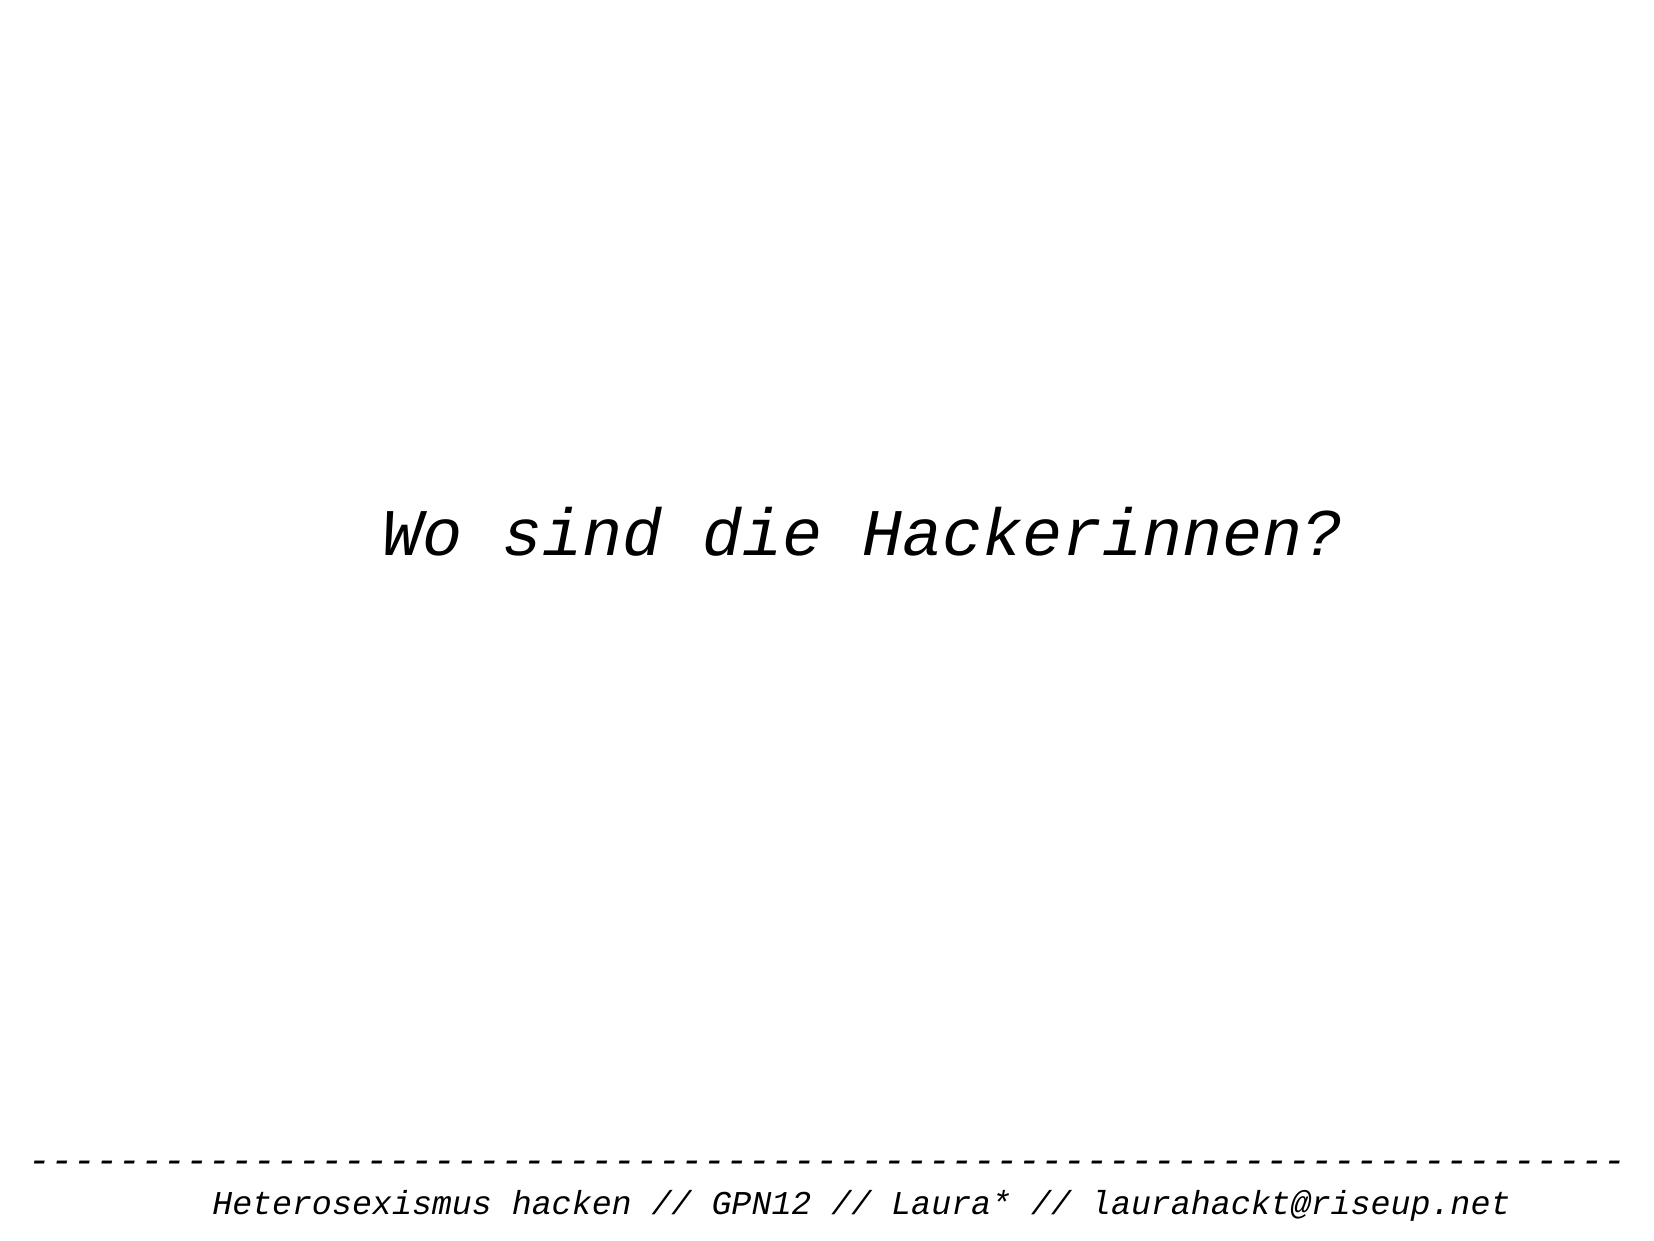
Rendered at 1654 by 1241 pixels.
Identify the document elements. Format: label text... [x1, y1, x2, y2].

list Wo sind die Hackerinnen? [82, 290, 1571, 1098]
title ----------------------------------------------------------------------- [0, 1098, 1654, 1184]
list Heterosexismus hacken // GPN12 // Laura* // laurahackt@riseup.net [0, 1186, 1654, 1241]
